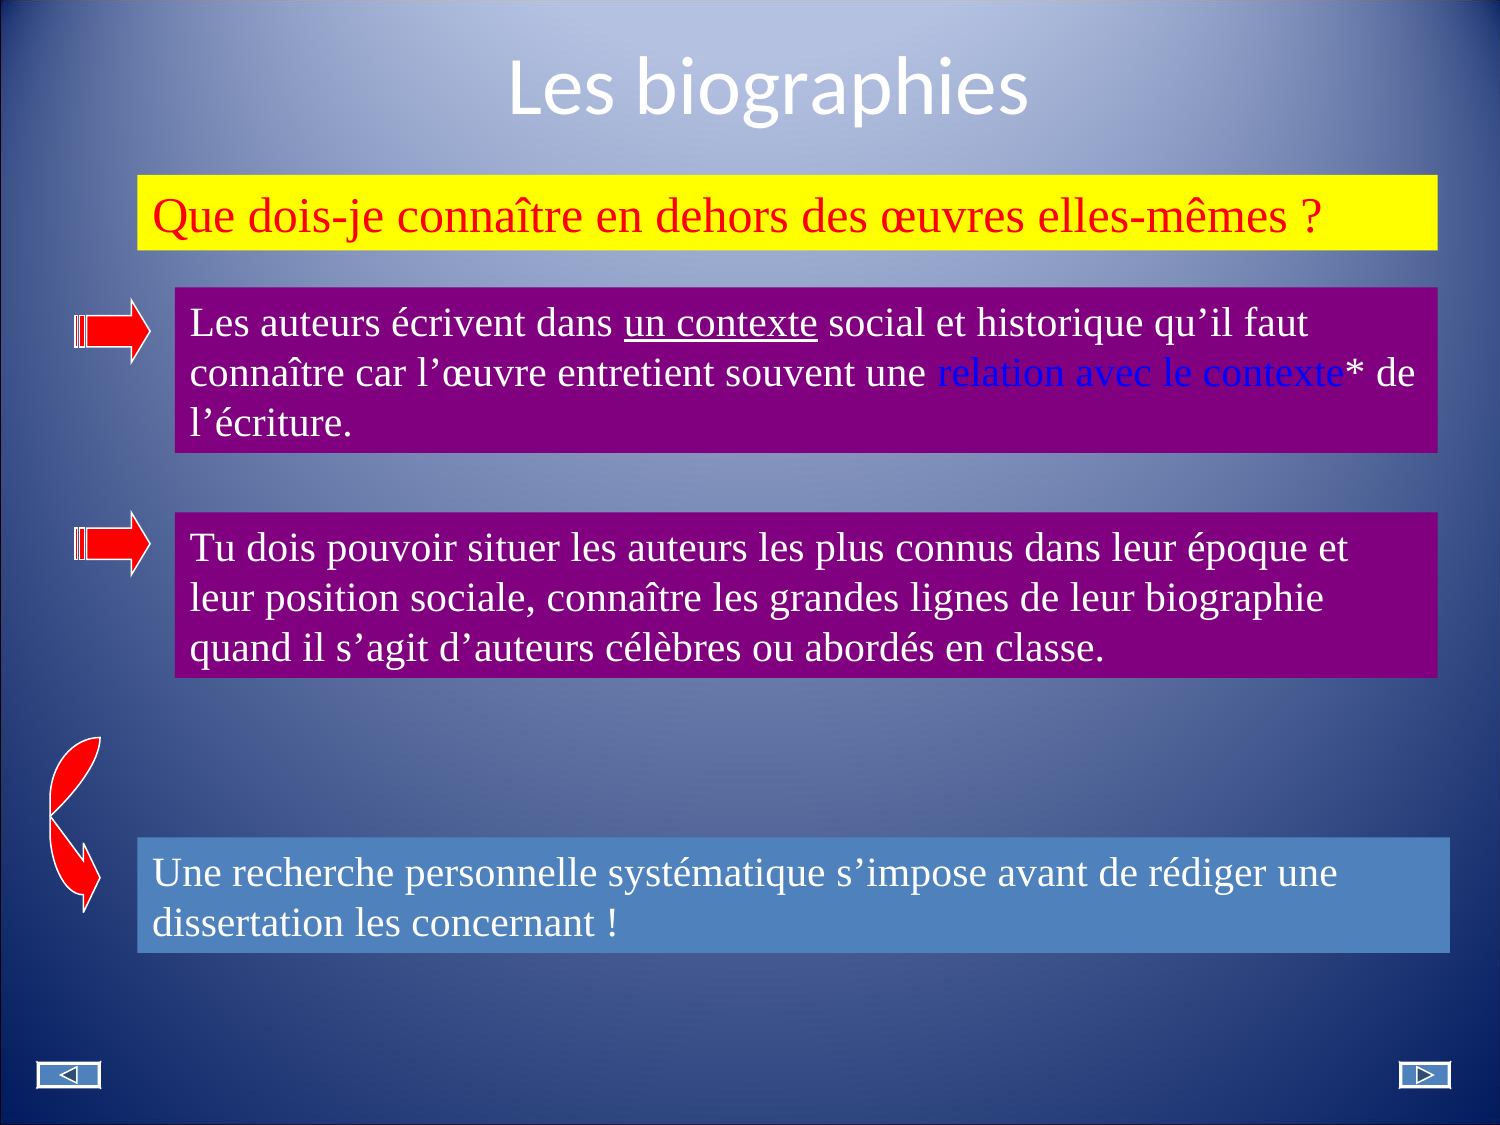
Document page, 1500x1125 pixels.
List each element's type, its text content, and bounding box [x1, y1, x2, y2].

text_box [86, 299, 151, 363]
text_box [80, 528, 84, 559]
text_box [1401, 1062, 1451, 1088]
text_box [50, 737, 101, 913]
text_box [38, 1062, 101, 1088]
text_box Que dois-je connaître en dehors des œuvres elles-mêmes ? [137, 174, 1438, 251]
text_box [80, 316, 84, 347]
text_box Une recherche personnelle systématique s’impose avant de rédiger une dissertation les concernant ! [137, 837, 1450, 953]
picture [0, 0, 1500, 1125]
title Les biographies [262, 35, 1275, 153]
text_box Les auteurs écrivent dans un contexte social et historique qu’il faut connaître car l’œuvre entretient souvent une relation avec le contexte* de l’écriture. [174, 287, 1438, 453]
text_box [86, 512, 151, 576]
text_box Tu dois pouvoir situer les auteurs les plus connus dans leur époque et leur position sociale, connaître les grandes lignes de leur biographie quand il s’agit d’auteurs célèbres ou abordés en classe. [174, 512, 1438, 678]
